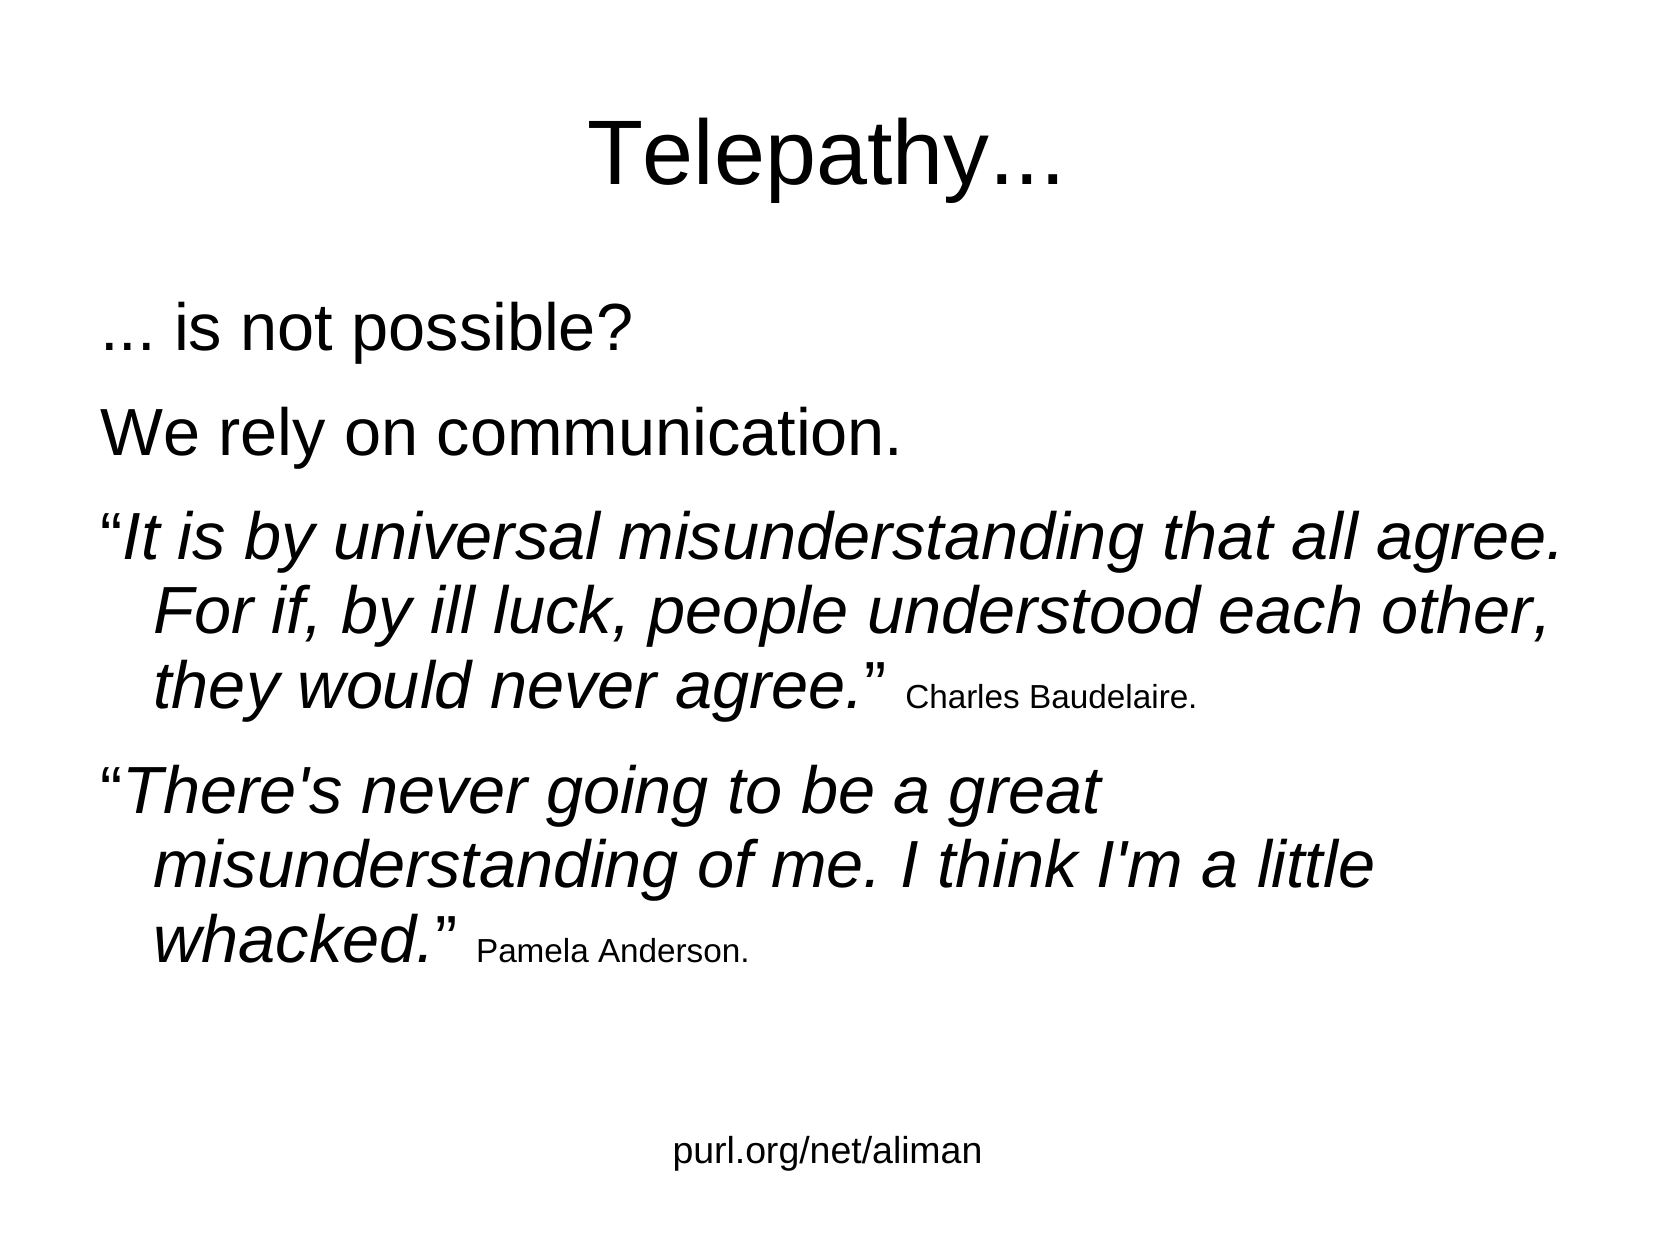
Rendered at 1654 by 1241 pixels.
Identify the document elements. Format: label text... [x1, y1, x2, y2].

title Telepathy... [82, 49, 1571, 257]
list ... is not possible? We rely on communication. “It is by universal misunderstanding that all agree. For if, by ill luck, people understood each other, they would never agree.” Charles Baudelaire. “There's never going to be a great misunderstanding of me. I think I'm a little whacked.” Pamela Anderson. [82, 290, 1571, 1094]
